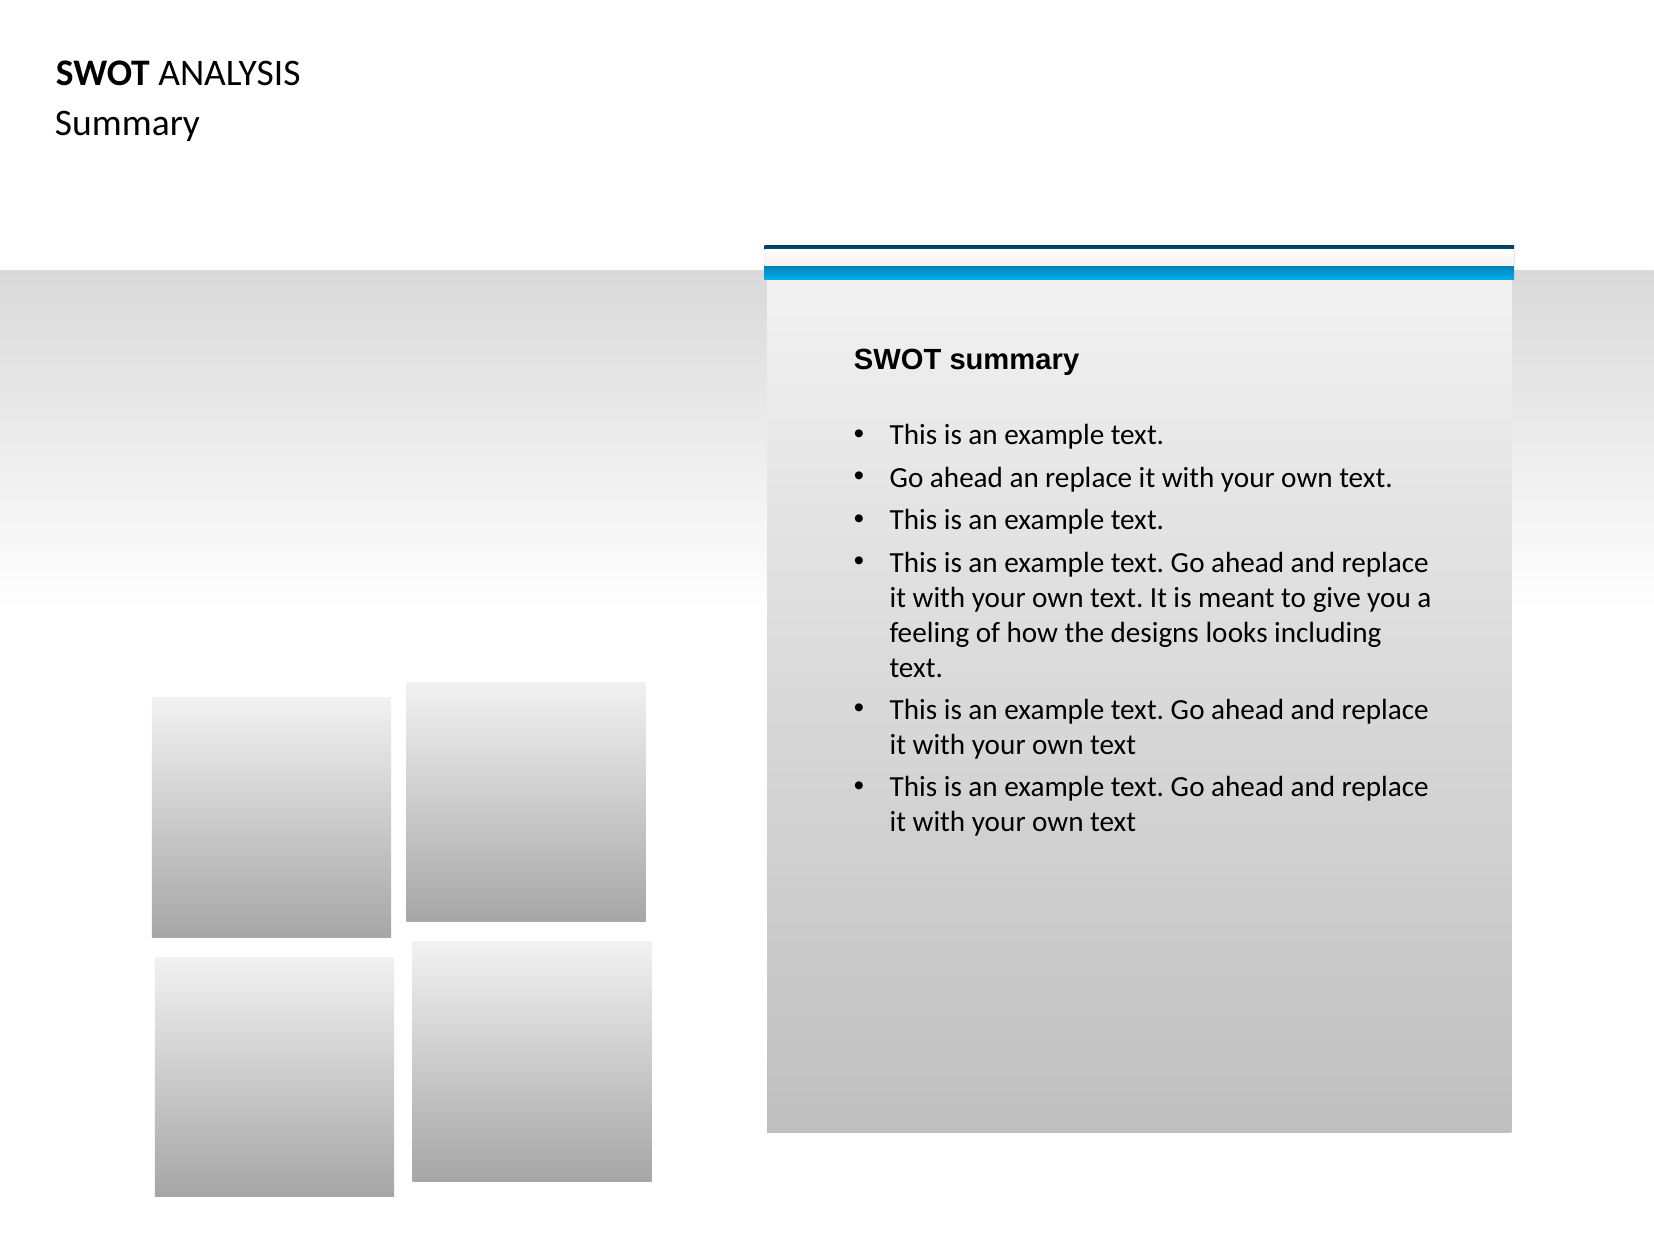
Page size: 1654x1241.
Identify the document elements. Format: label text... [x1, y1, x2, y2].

text_box SWOT ANALYSIS [41, 44, 316, 102]
text_box [154, 957, 395, 1197]
text_box SWOT summary This is an example text. Go ahead an replace it with your own text. This is an example text. This is an example text. Go ahead and replace it with your own text. It is meant to give you a feeling of how the designs looks including text. This is an example text. Go ahead and replace it with your own text This is an example text. Go ahead and replace it with your own text [839, 357, 1452, 846]
text_box [406, 682, 646, 922]
text_box [151, 697, 392, 938]
text_box [0, 245, 1654, 1133]
text_box [412, 941, 652, 1182]
text_box Summary [40, 95, 216, 152]
